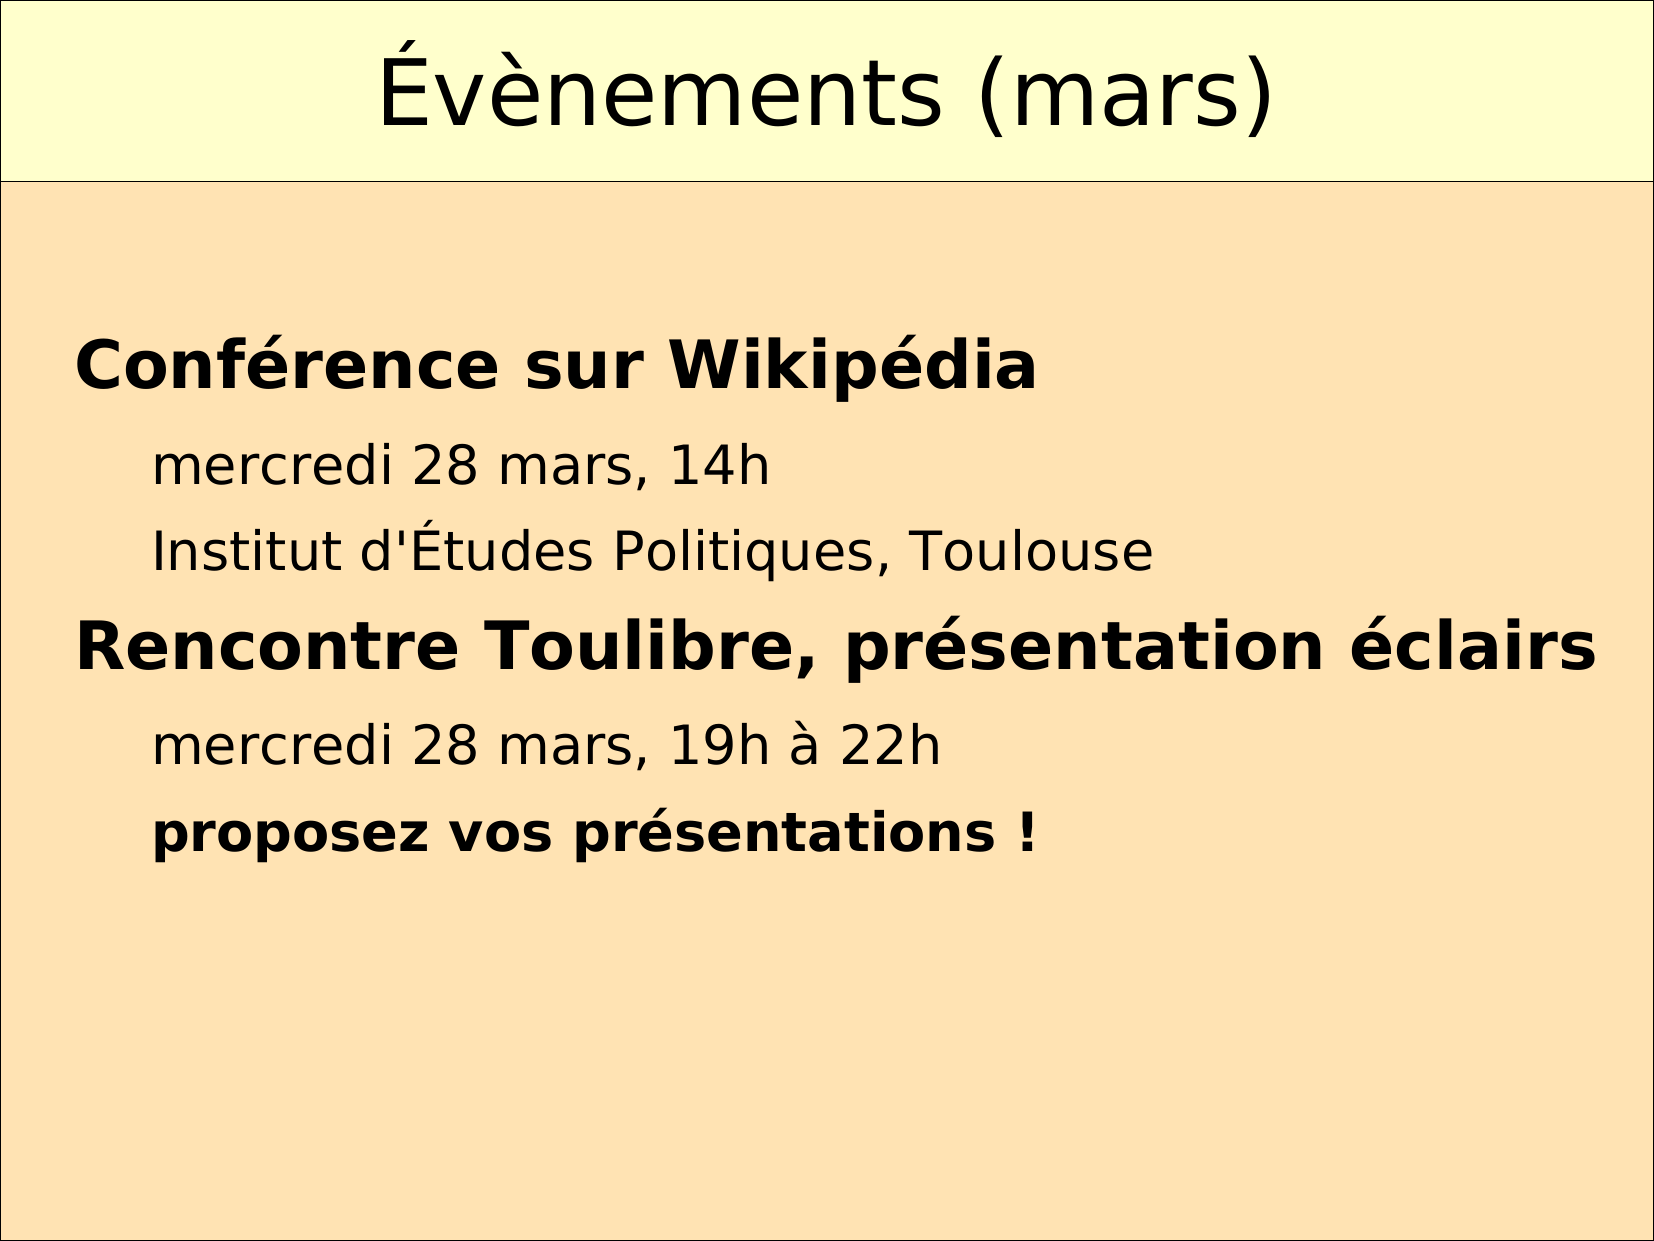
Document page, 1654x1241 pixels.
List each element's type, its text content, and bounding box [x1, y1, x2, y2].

title Évènements (mars) [0, 33, 1654, 154]
list Conférence sur Wikipédia mercredi 28 mars, 14h Institut d'Études Politiques, Toulouse Rencontre Toulibre, présentation éclairs mercredi 28 mars, 19h à 22h proposez vos présentations ! [56, 326, 1609, 1088]
